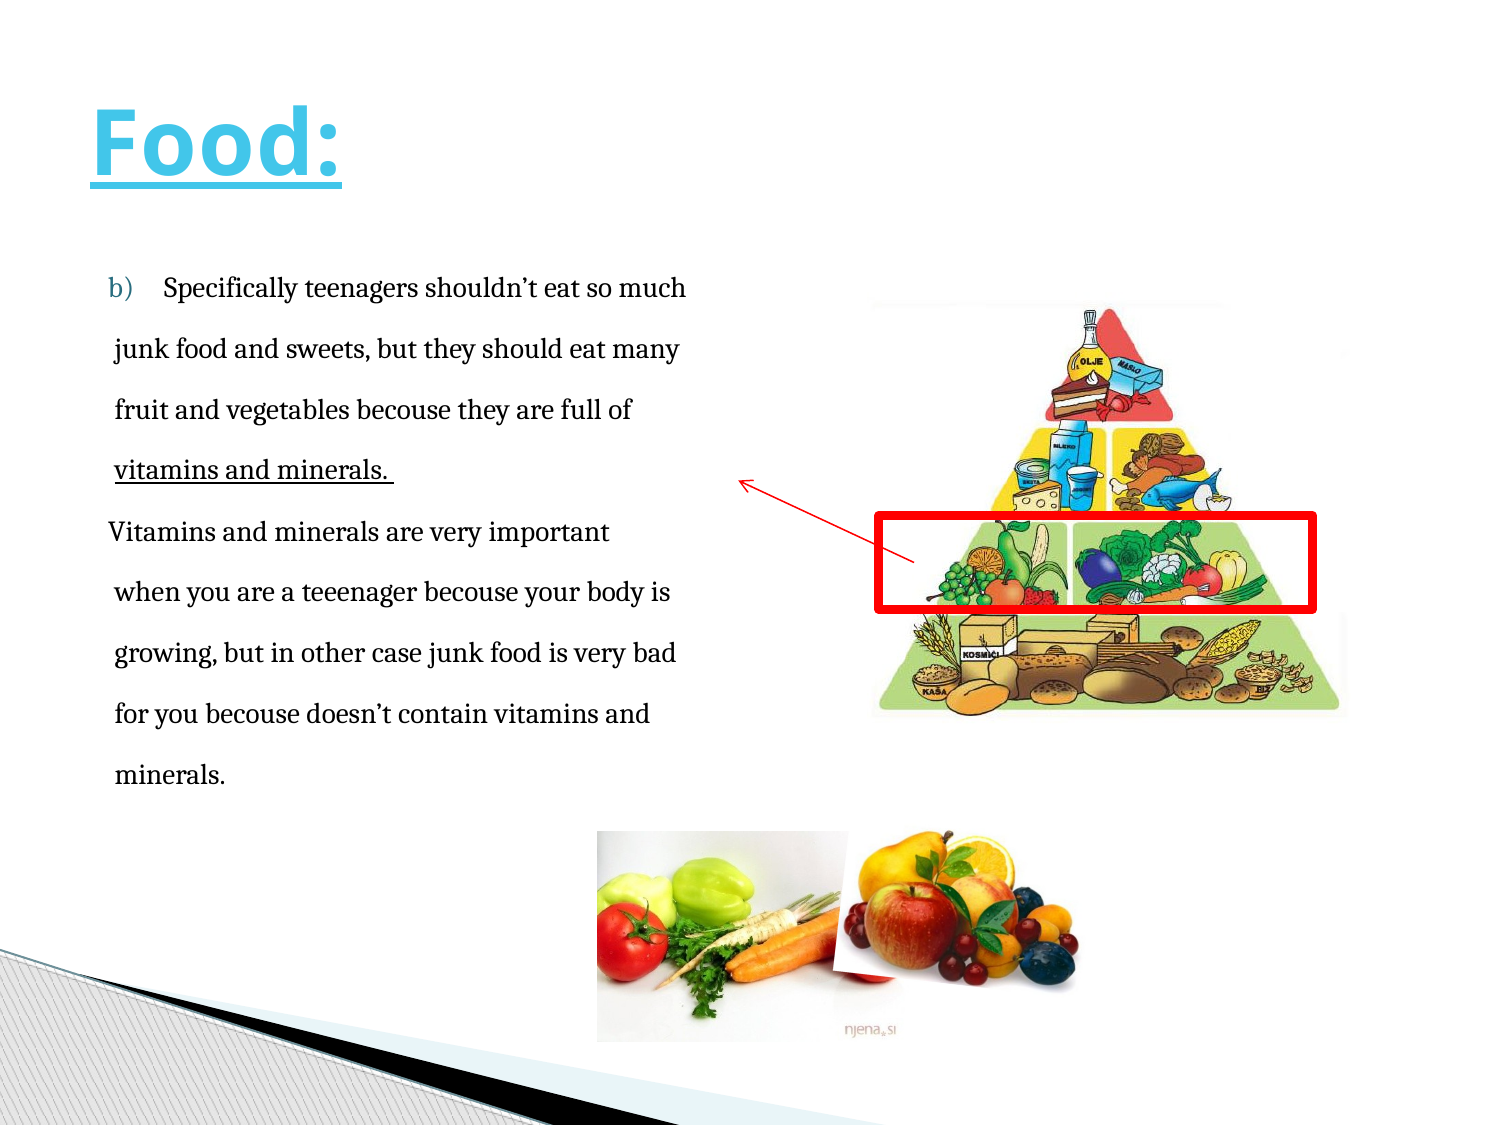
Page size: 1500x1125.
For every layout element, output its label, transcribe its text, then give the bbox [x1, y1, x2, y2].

picture [867, 292, 1351, 729]
title Food: [75, 45, 1425, 233]
list Specifically teenagers shouldn’t eat so much junk food and sweets, but they should eat many fruit and vegetables becouse they are full of vitamins and minerals. Vitamins and minerals are very important when you are a teeenager becouse your body is growing, but in other case junk food is very bad for you becouse doesn’t contain vitamins and minerals. [75, 242, 1425, 986]
picture [597, 796, 1101, 1042]
picture [883, 520, 1308, 605]
